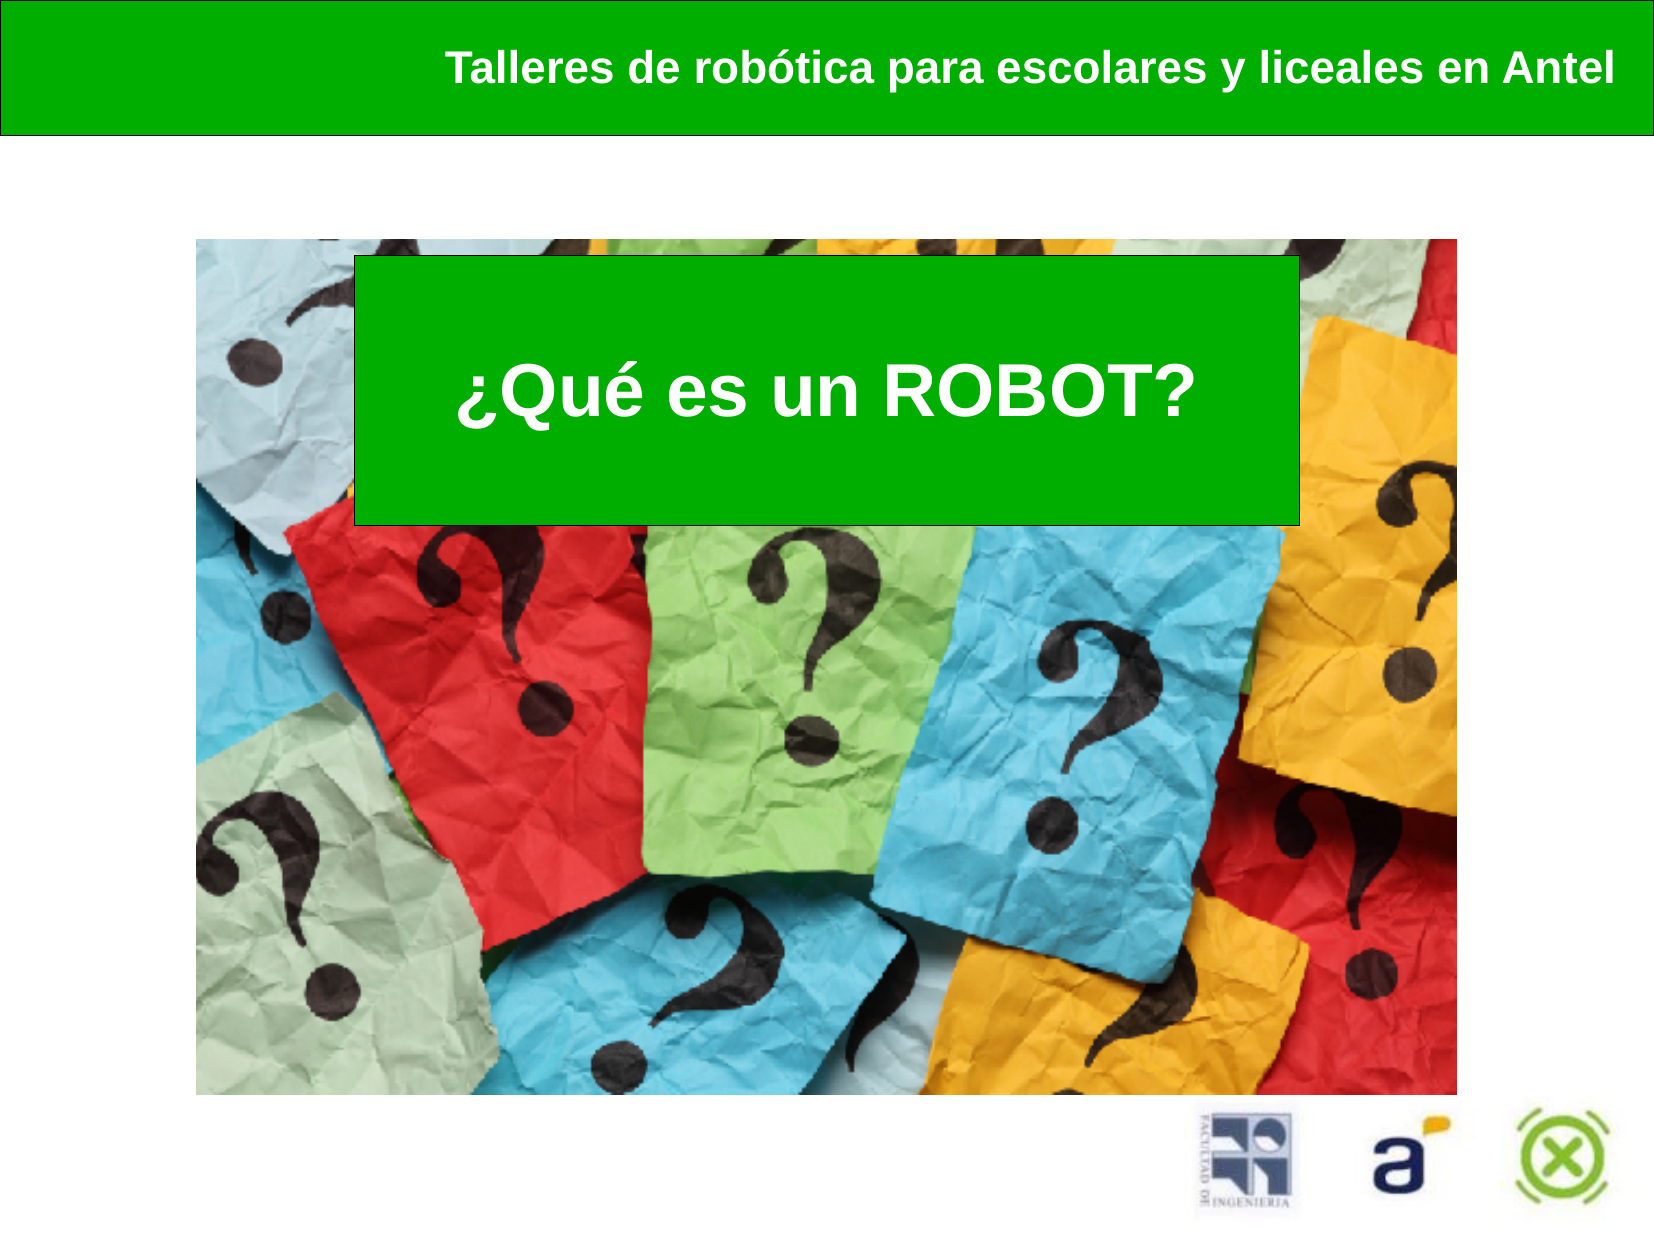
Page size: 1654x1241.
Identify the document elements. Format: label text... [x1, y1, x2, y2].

text_box ¿Qué es un ROBOT? [354, 255, 1300, 526]
text_box Talleres de robótica para escolares y liceales en Antel [0, 0, 1654, 136]
picture [0, 136, 1654, 1241]
